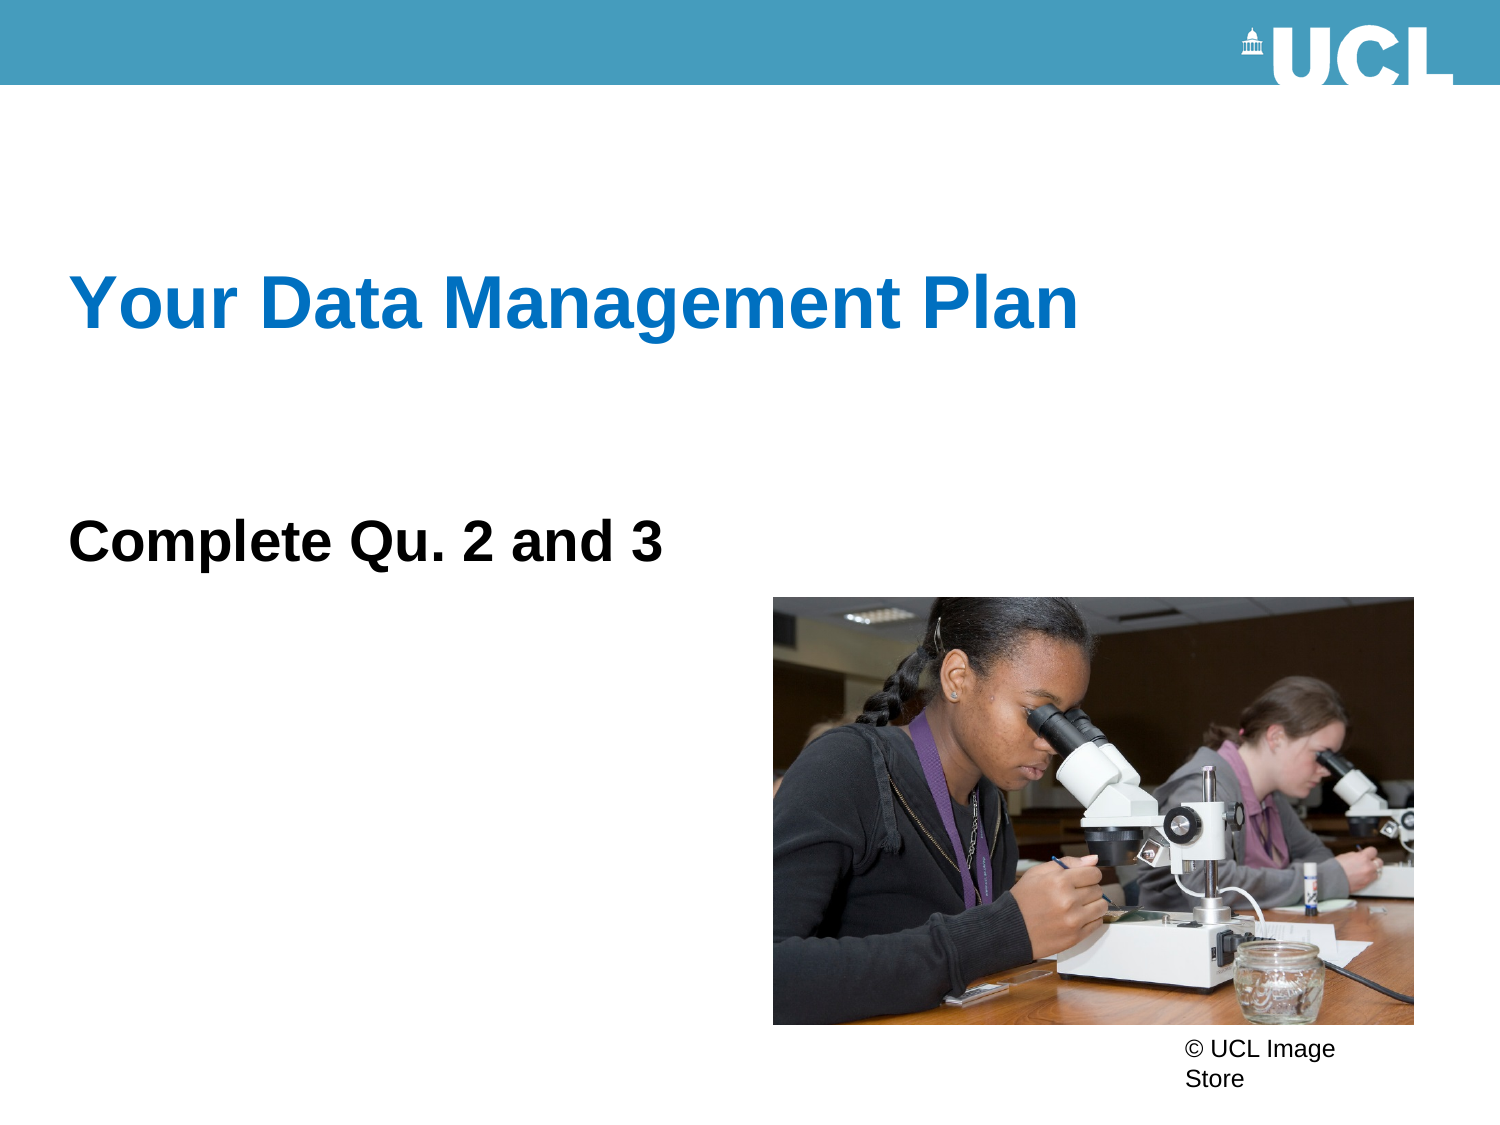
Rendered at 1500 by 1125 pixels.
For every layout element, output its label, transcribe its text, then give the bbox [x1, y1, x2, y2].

picture [773, 597, 1414, 1026]
text_box © UCL Image Store [1170, 1025, 1419, 1073]
text_box Your Data Management Plan Complete Qu. 2 and 3 [53, 137, 1446, 1094]
